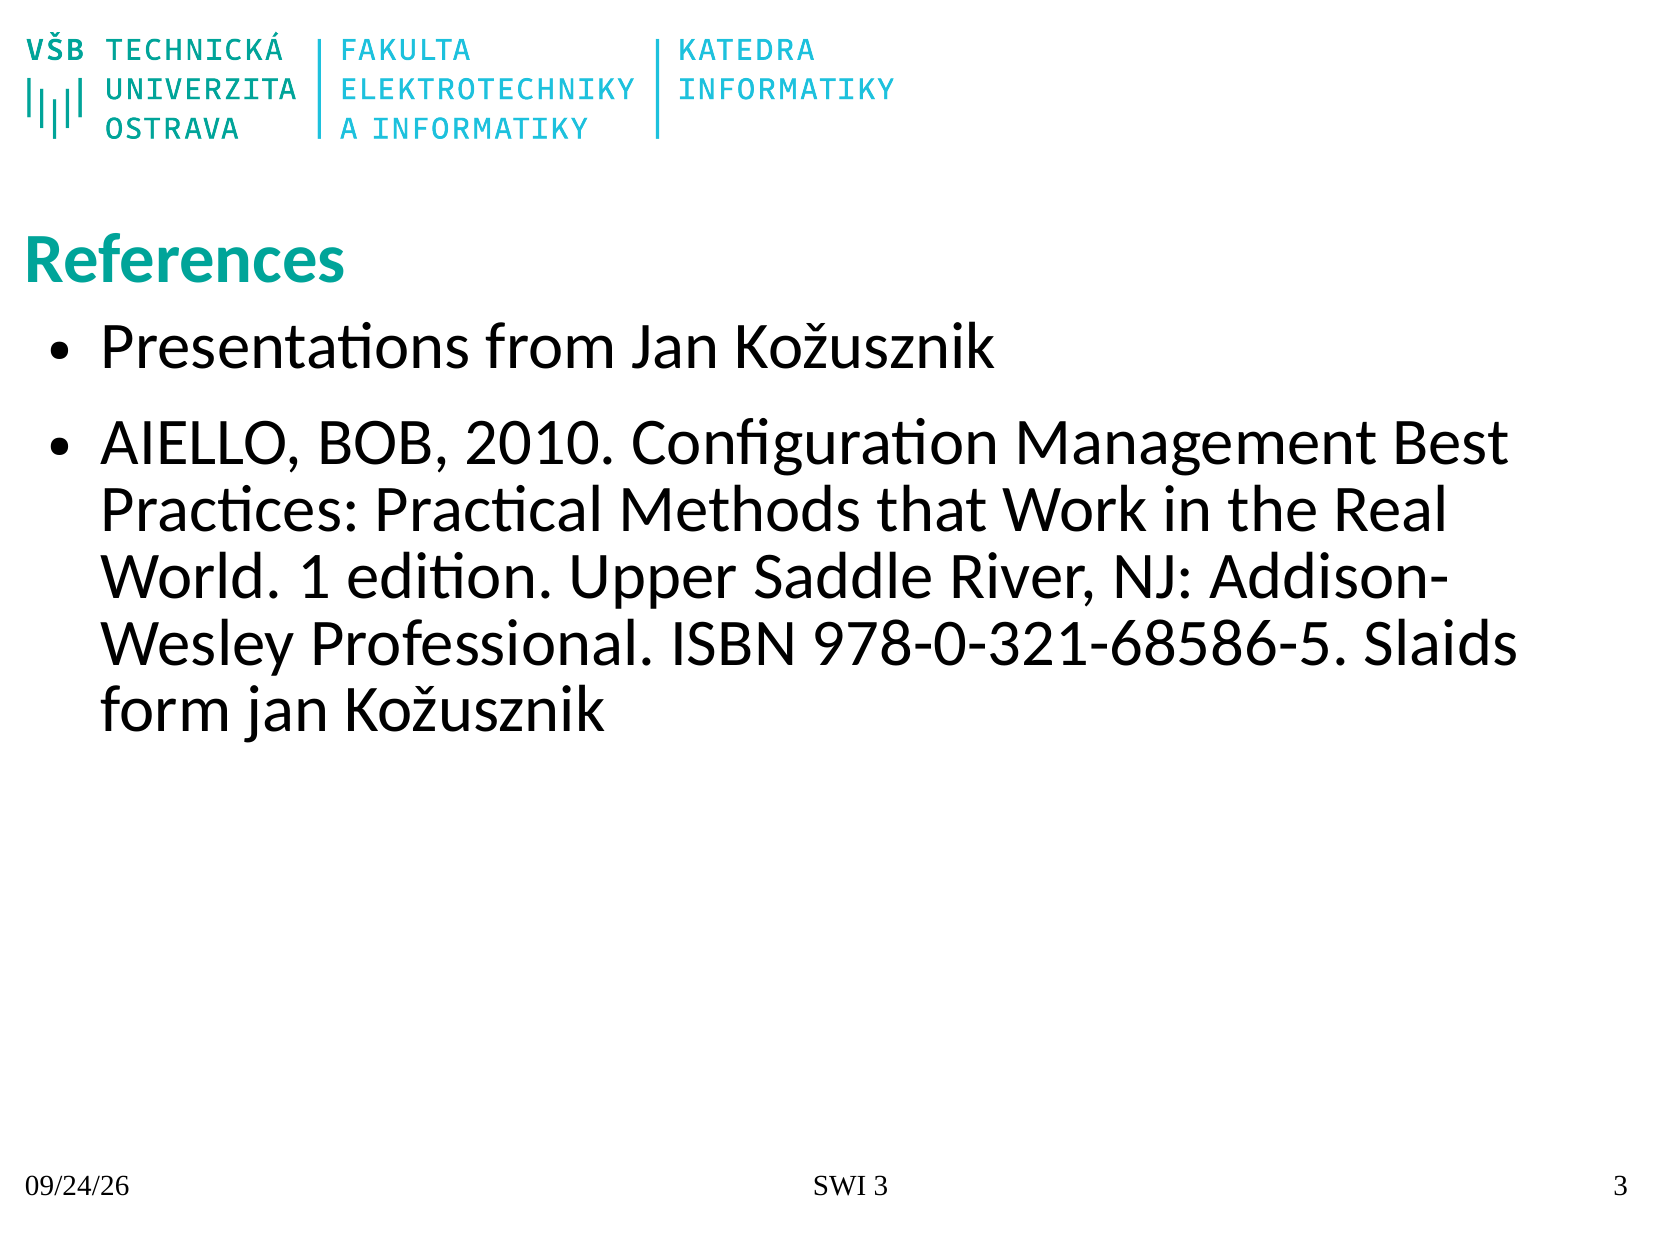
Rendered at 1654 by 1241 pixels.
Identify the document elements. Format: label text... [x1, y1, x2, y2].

title References [24, 169, 1629, 300]
list Presentations from Jan Kožusznik AIELLO, BOB, 2010. Configuration Management Best Practices: Practical Methods that Work in the Real World. 1 edition. Upper Saddle River, NJ: Addison-Wesley Professional. ISBN 978-0-321-68586-5. Slaids form jan Kožusznik [30, 318, 1629, 1146]
picture [26, 31, 894, 139]
